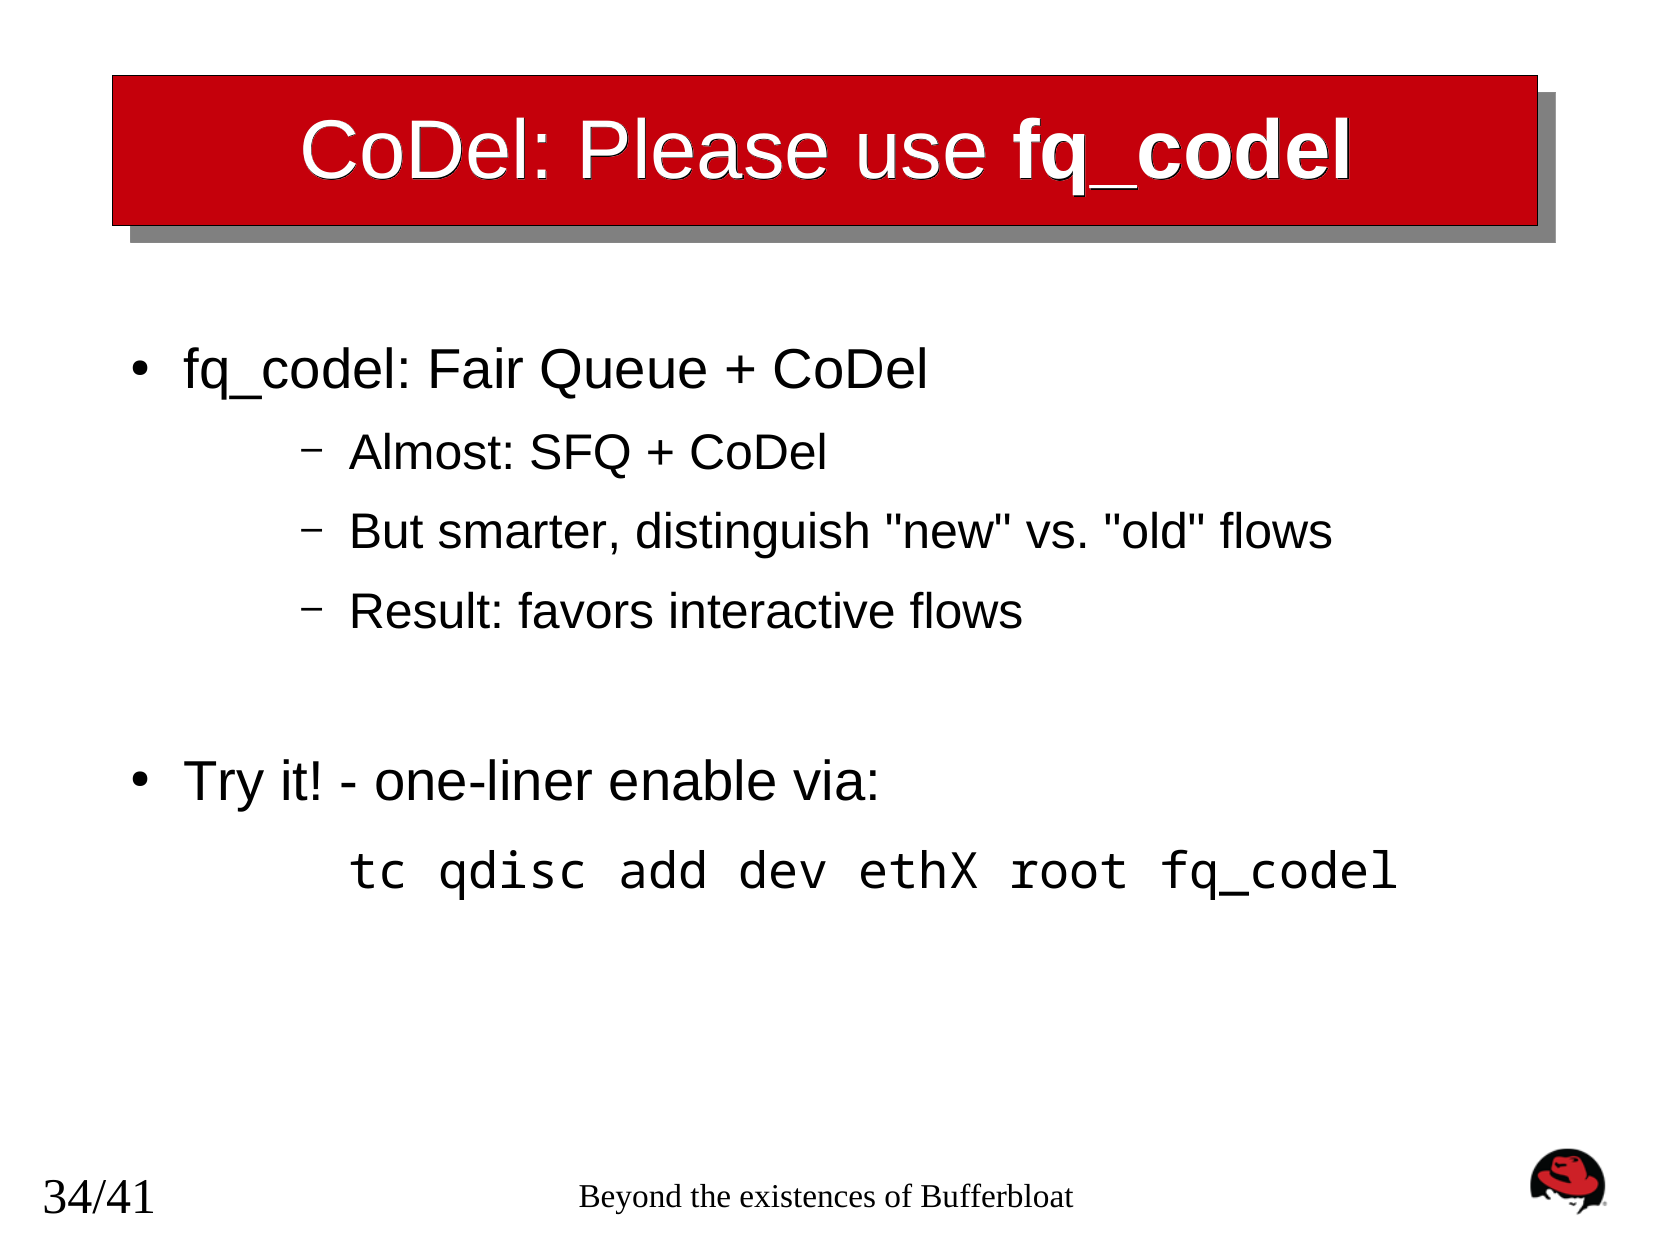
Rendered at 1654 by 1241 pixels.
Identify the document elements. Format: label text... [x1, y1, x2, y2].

list fq_codel: Fair Queue + CoDel Almost: SFQ + CoDel But smarter, distinguish "new" vs. "old" flows Result: favors interactive flows Try it! - one-liner enable via: tc qdisc add dev ethX root fq_codel [112, 337, 1538, 1126]
title CoDel: Please use fq_codel [116, 75, 1538, 226]
picture [1529, 1146, 1613, 1224]
